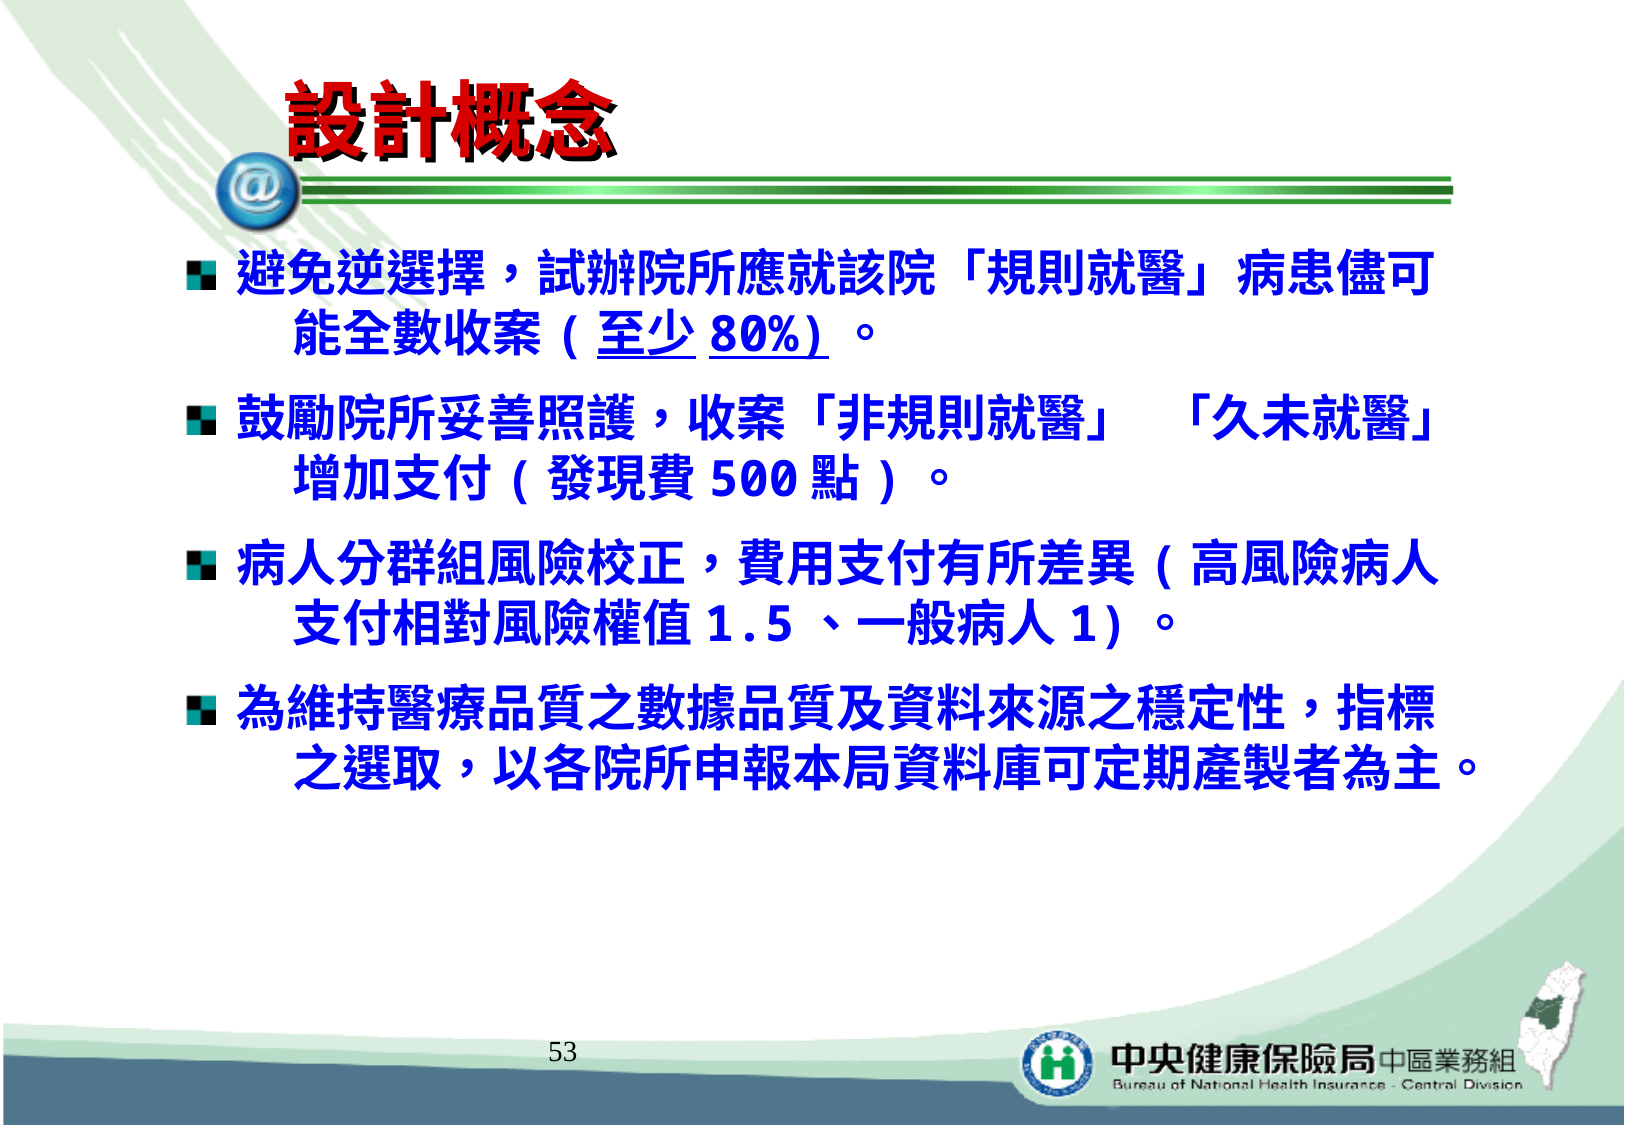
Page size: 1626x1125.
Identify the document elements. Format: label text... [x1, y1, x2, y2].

title 設計概念 [267, 23, 977, 211]
text_box [533, 1025, 872, 1101]
list 避免逆選擇，試辦院所應就該院「規則就醫」病患儘可能全數收案(至少80%)。 鼓勵院所妥善照護，收案「非規則就醫」 「久未就醫」增加支付(發現費500點)。 病人分群組風險校正，費用支付有所差異(高風險病人支付相對風險權值1.5、一般病人1)。 為維持醫療品質之數據品質及資料來源之穩定性，指標之選取，以各院所申報本局資料庫可定期產製者為主。 [165, 234, 1499, 973]
